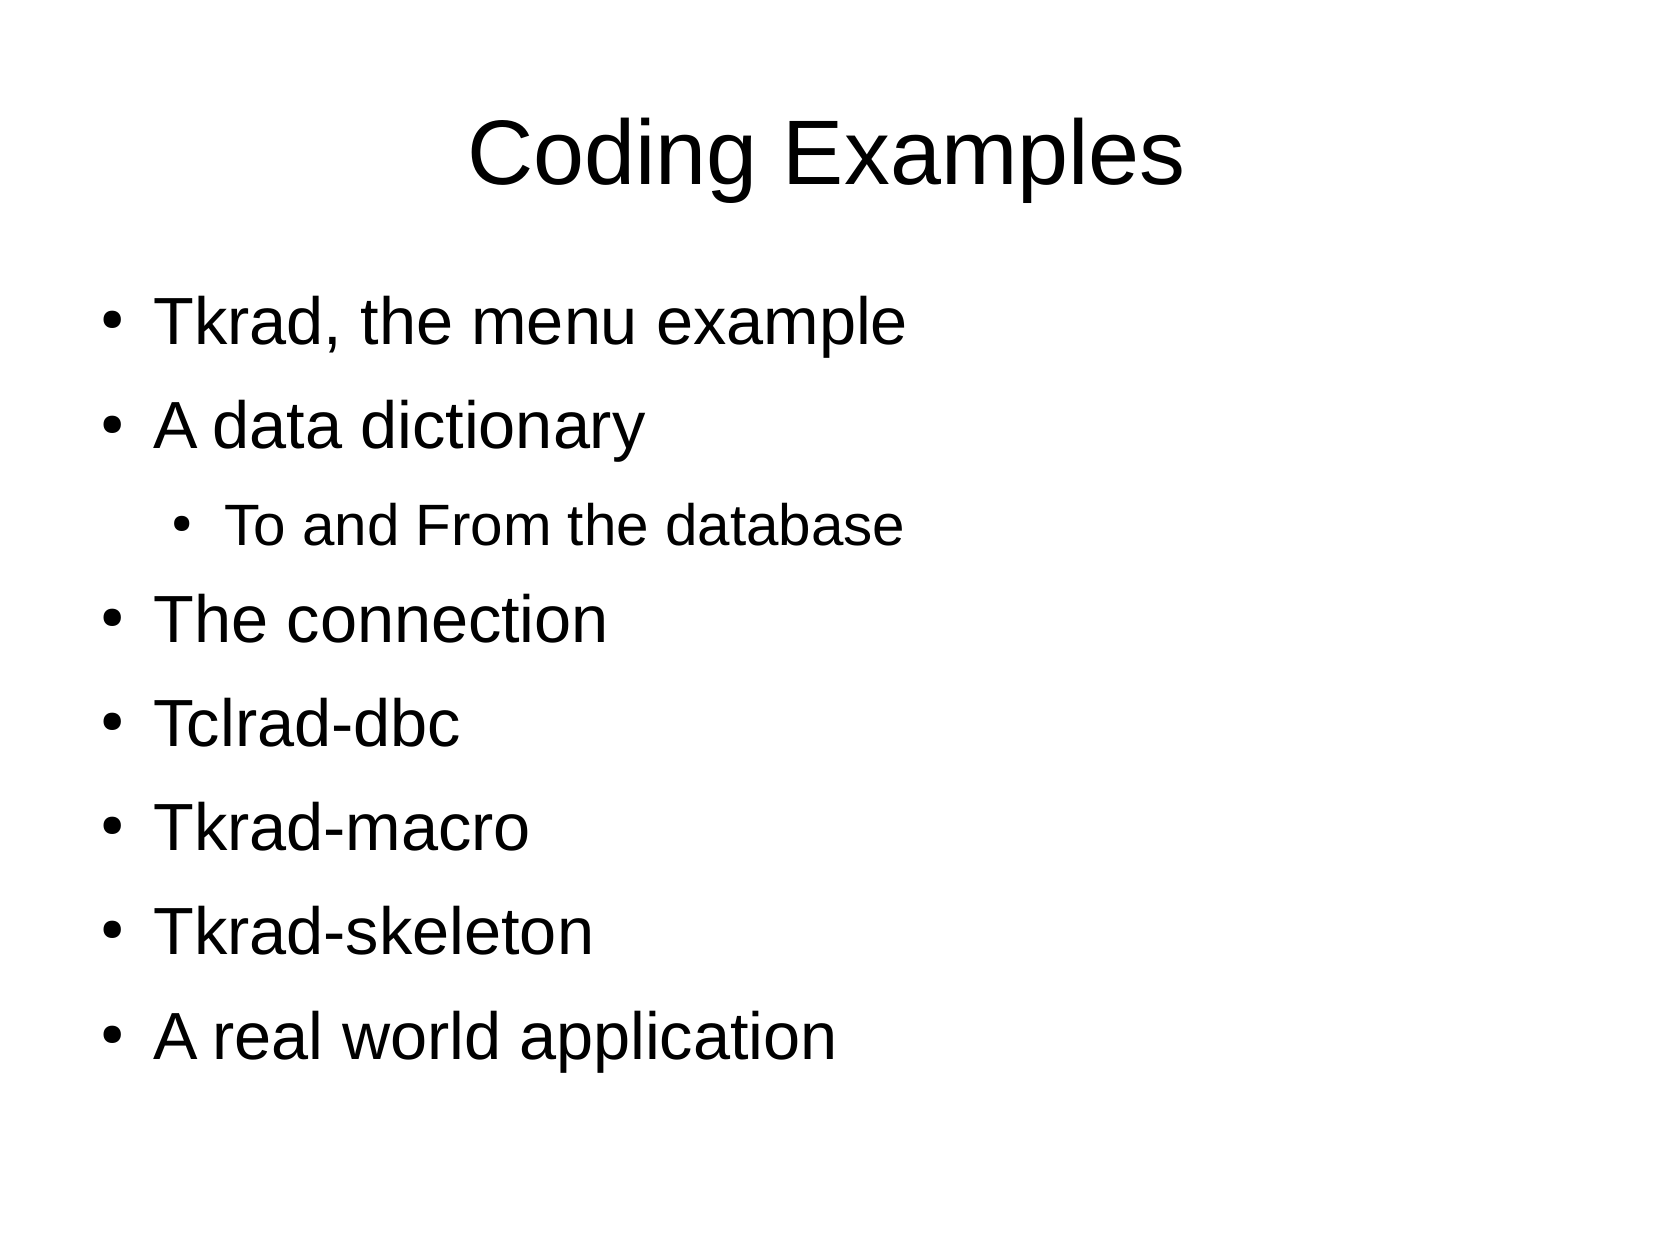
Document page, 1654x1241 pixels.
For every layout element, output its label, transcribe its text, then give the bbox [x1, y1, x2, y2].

title Coding Examples [82, 56, 1571, 250]
list Tkrad, the menu example A data dictionary To and From the database The connection Tclrad-dbc Tkrad-macro Tkrad-skeleton A real world application [82, 284, 1571, 1088]
